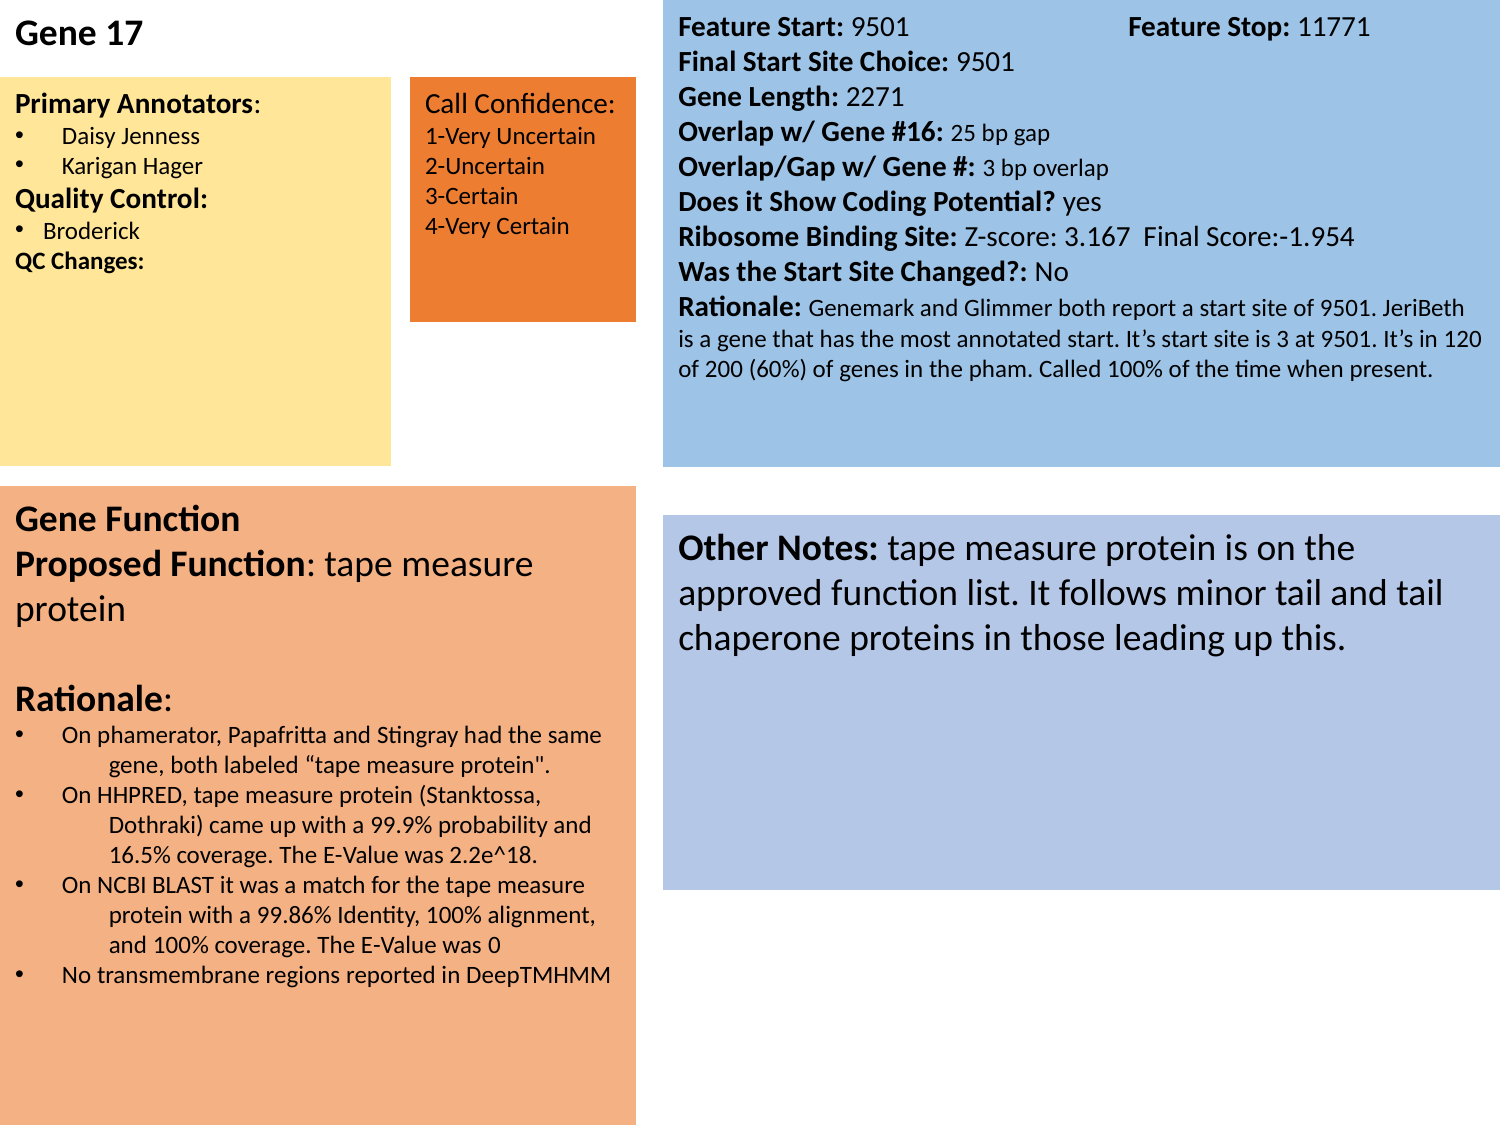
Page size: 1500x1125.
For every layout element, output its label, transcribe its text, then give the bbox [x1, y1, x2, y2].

text_box Other Notes: tape measure protein is on the approved function list. It follows minor tail and tail chaperone proteins in those leading up this. [663, 515, 1500, 890]
text_box Feature Start: 9501 Feature Stop: 11771 Final Start Site Choice: 9501 Gene Length: 2271 Overlap w/ Gene #16: 25 bp gap Overlap/Gap w/ Gene #: 3 bp overlap Does it Show Coding Potential? yes Ribosome Binding Site: Z-score: 3.167 Final Score:-1.954 Was the Start Site Changed?: No Rationale: Genemark and Glimmer both report a start site of 9501. JeriBeth is a gene that has the most annotated start. It’s start site is 3 at 9501. It’s in 120 of 200 (60%) of genes in the pham. Called 100% of the time when present. [663, 0, 1500, 467]
text_box Gene 17 [0, 0, 160, 61]
text_box Call Confidence: 1-Very Uncertain 2-Uncertain 3-Certain 4-Very Certain [410, 77, 636, 322]
text_box Primary Annotators: Daisy Jenness Karigan Hager Quality Control: Broderick QC Changes: [0, 77, 391, 466]
text_box Gene Function Proposed Function: tape measure protein Rationale: On phamerator, Papafritta and Stingray had the same gene, both labeled “tape measure protein". On HHPRED, tape measure protein (Stanktossa, Dothraki) came up with a 99.9% probability and 16.5% coverage. The E-Value was 2.2e^18. On NCBI BLAST it was a match for the tape measure protein with a 99.86% Identity, 100% alignment, and 100% coverage. The E-Value was 0 No transmembrane regions reported in DeepTMHMM [0, 486, 636, 1125]
